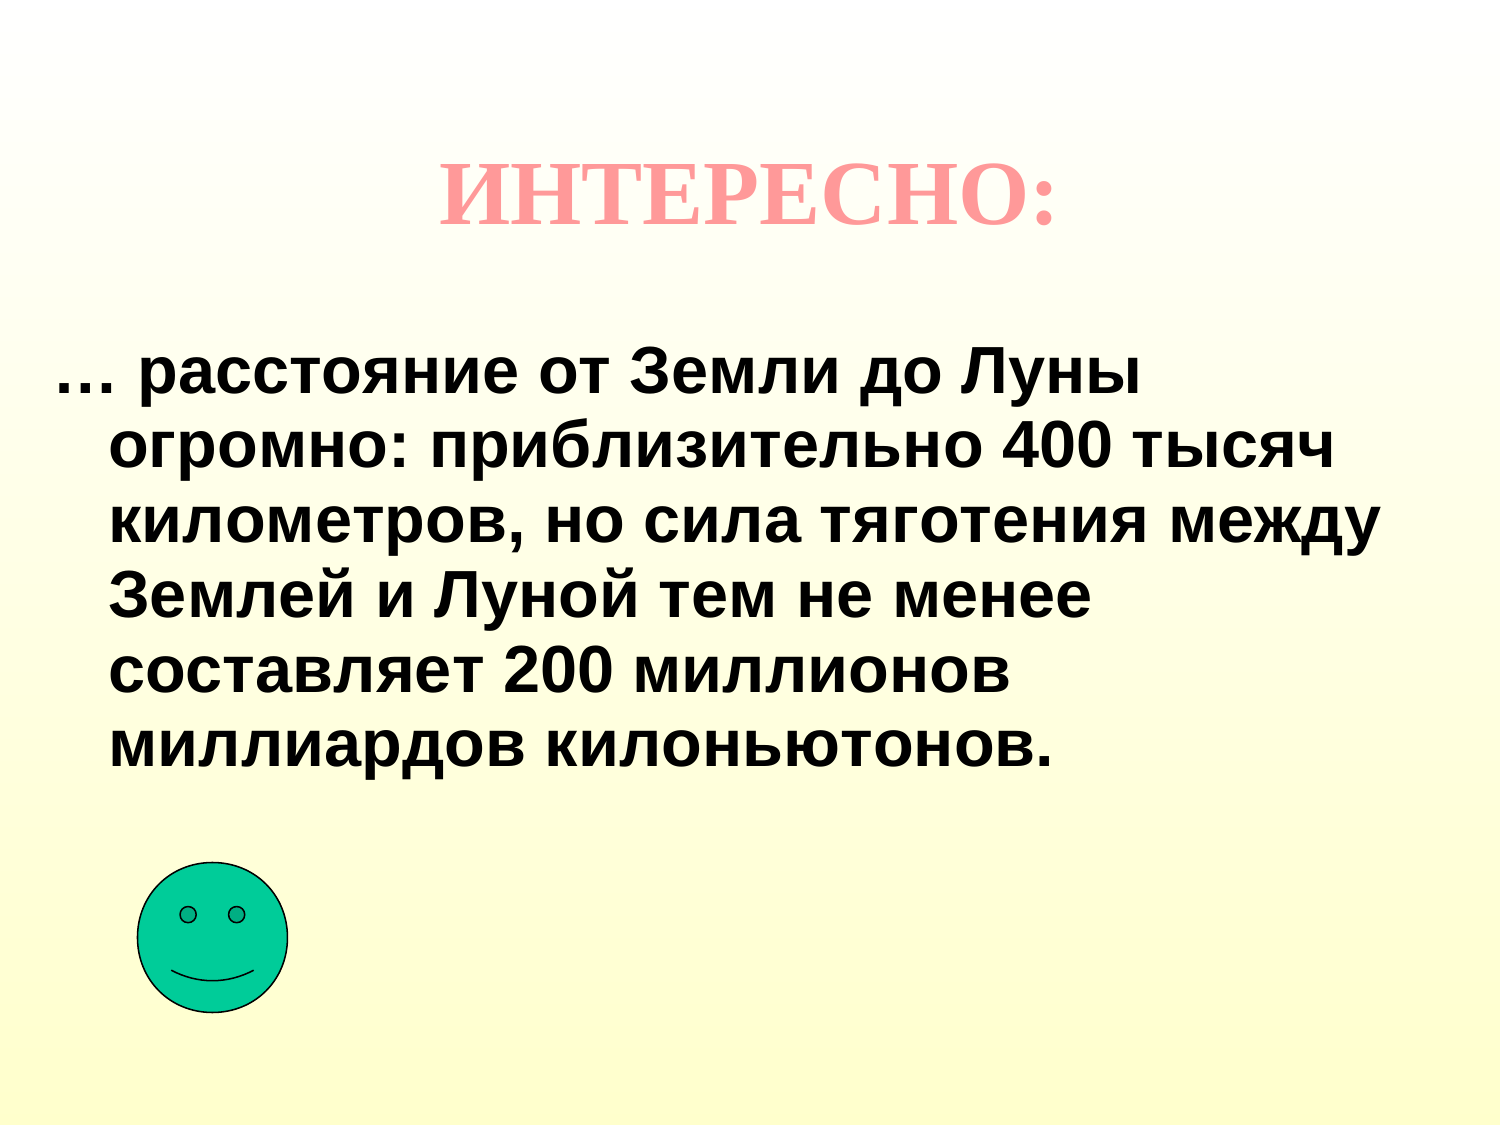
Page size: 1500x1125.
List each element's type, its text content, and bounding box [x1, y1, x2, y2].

list … расстояние от Земли до Луны огромно: приблизительно 400 тысяч километров, но сила тяготения между Землей и Луной тем не менее составляет 200 миллионов миллиардов килоньютонов. [37, 324, 1438, 1001]
title ИНТЕРЕСНО: [112, 99, 1388, 288]
